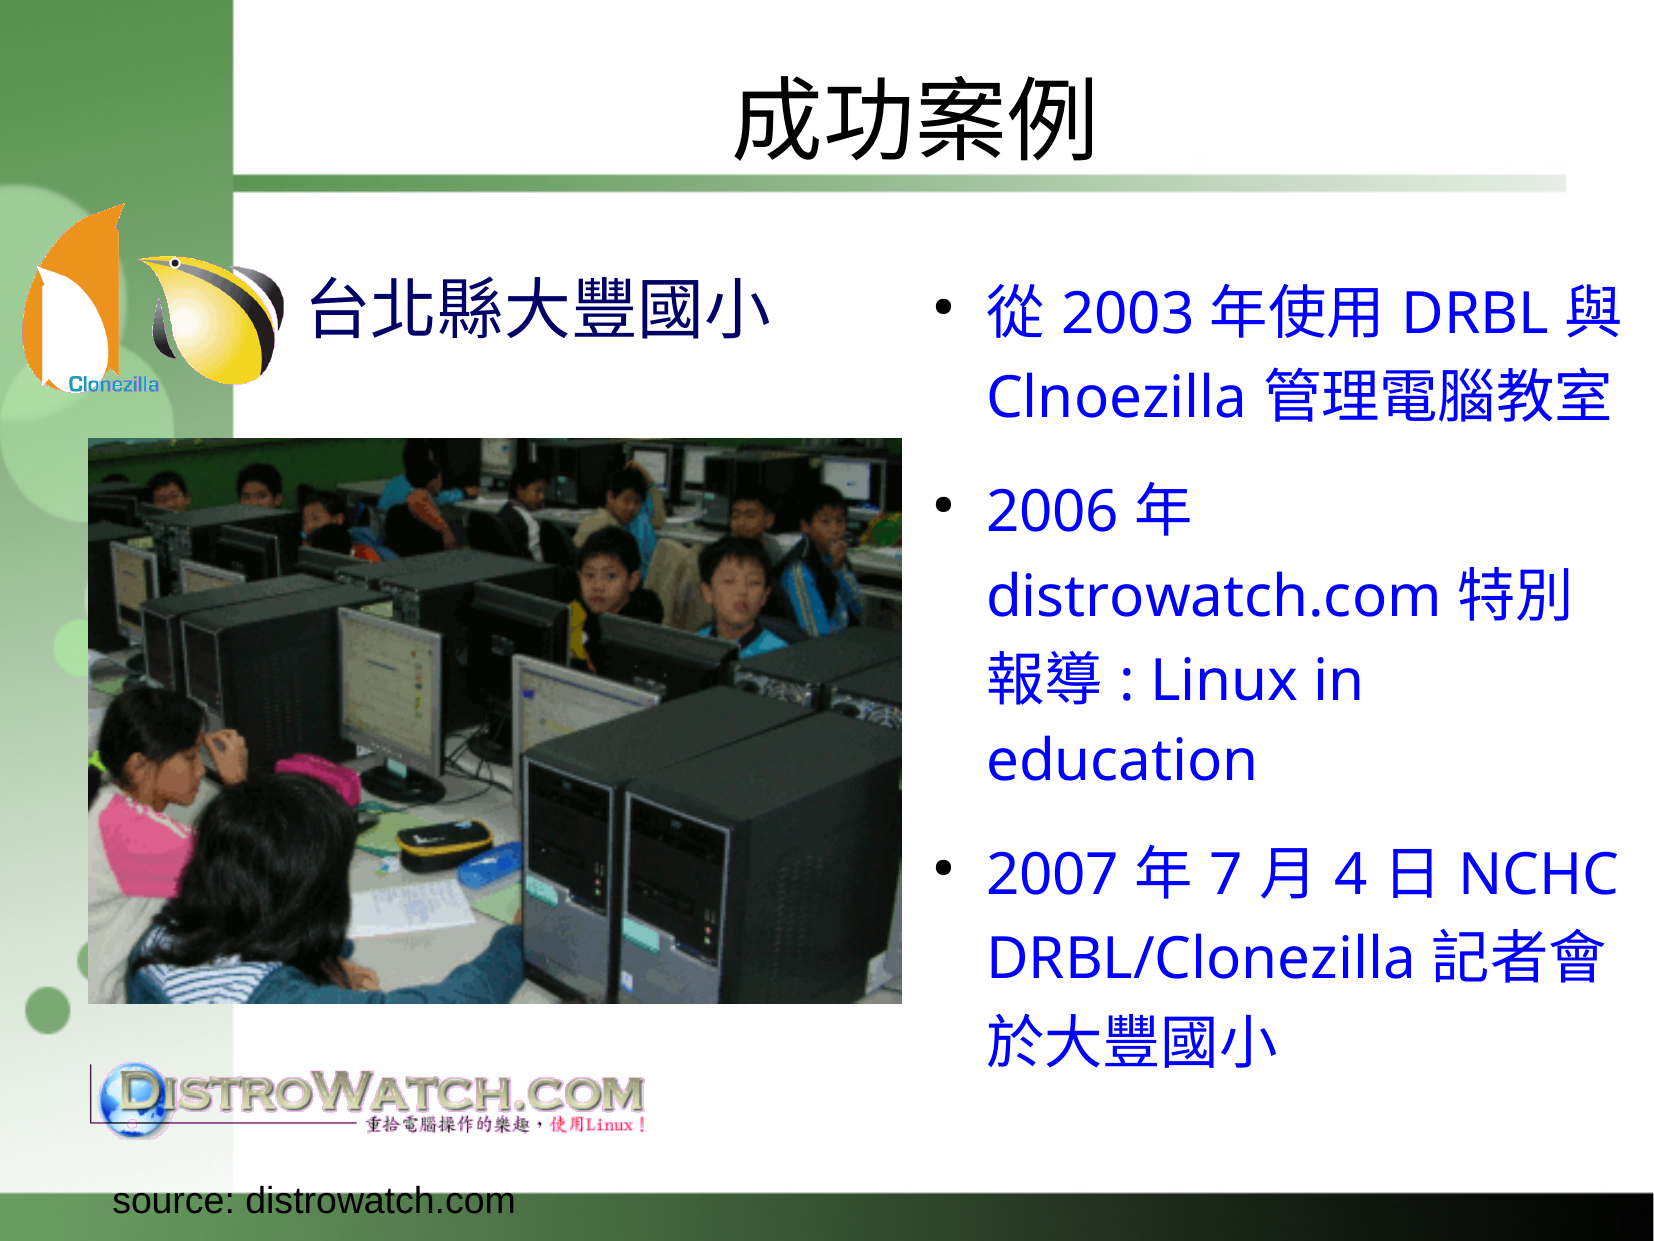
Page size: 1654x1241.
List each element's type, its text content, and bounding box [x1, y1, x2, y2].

title 成功案例 [236, 49, 1595, 178]
picture [0, 0, 1654, 1241]
text_box 台北縣大豐國小 [296, 247, 1329, 361]
list 從2003年使用DRBL與Clnoezilla管理電腦教室 2006年distrowatch.com特別報導: Linux in education 2007年7月4日NCHC DRBL/Clonezilla記者會於大豐國小 [915, 265, 1625, 1182]
text_box source: distrowatch.com [97, 1171, 575, 1235]
